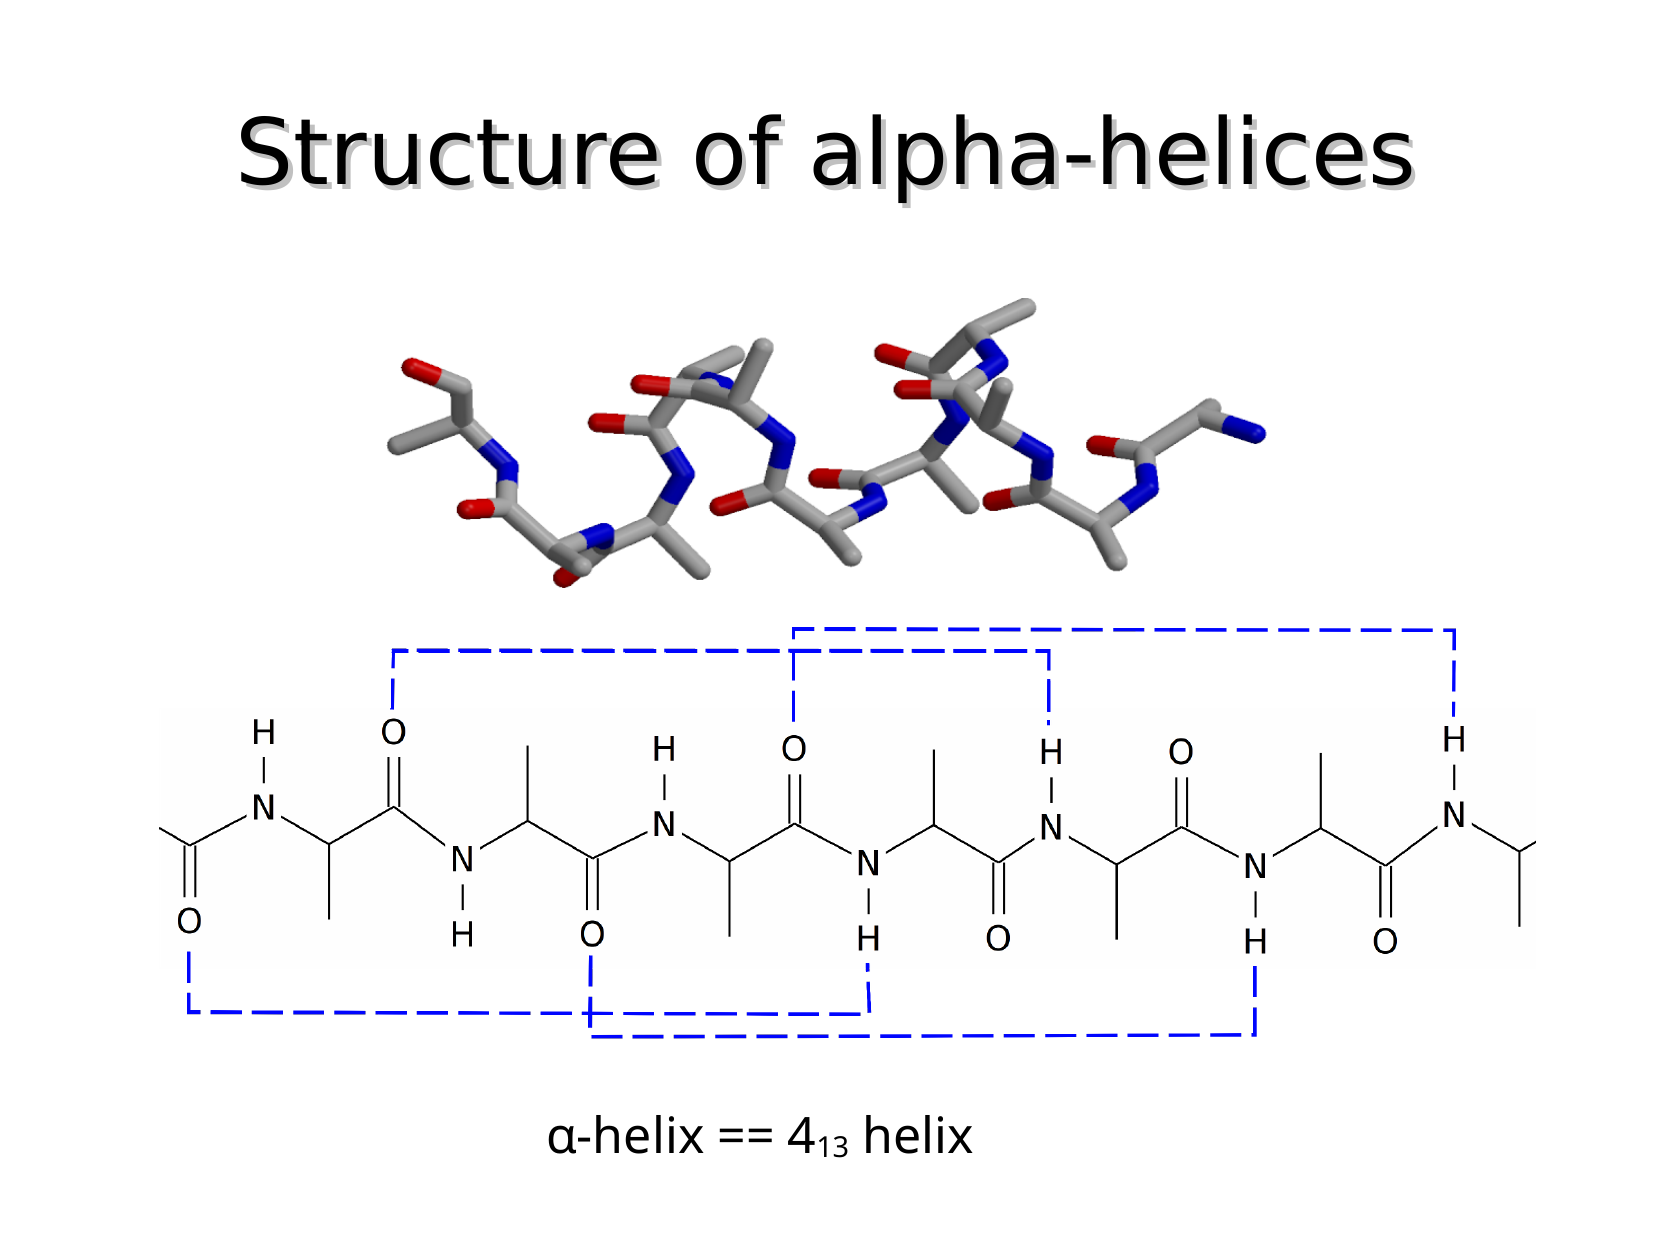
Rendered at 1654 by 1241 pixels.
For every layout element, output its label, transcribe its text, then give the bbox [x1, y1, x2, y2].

picture [159, 620, 1536, 1054]
text_box α-helix == 413 helix [531, 1092, 1118, 1183]
title Structure of alpha-helices [82, 49, 1571, 257]
picture [383, 295, 1270, 591]
